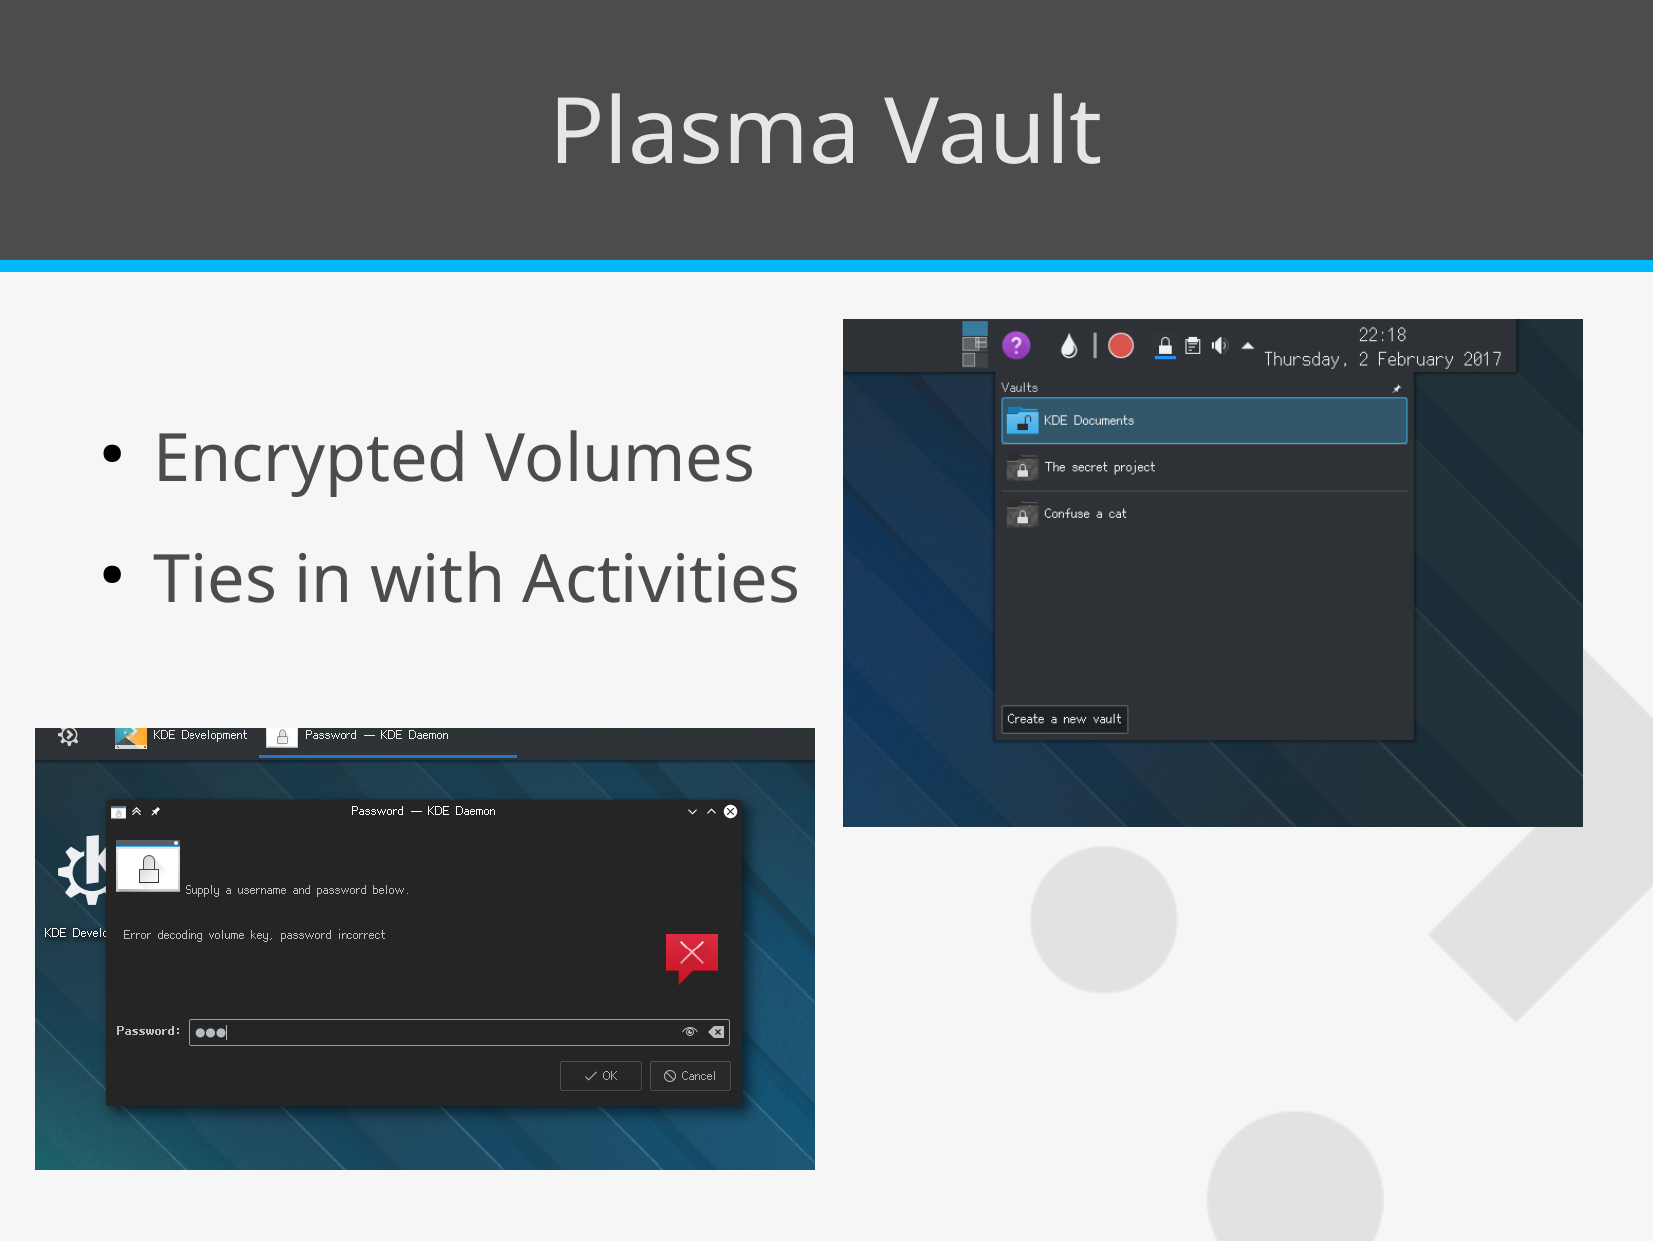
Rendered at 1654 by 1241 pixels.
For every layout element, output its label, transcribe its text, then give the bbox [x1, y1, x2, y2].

picture [35, 728, 815, 1170]
title Plasma Vault [82, 21, 1571, 236]
picture [843, 319, 1654, 1241]
list Encrypted Volumes Ties in with Activities [82, 290, 1538, 1010]
